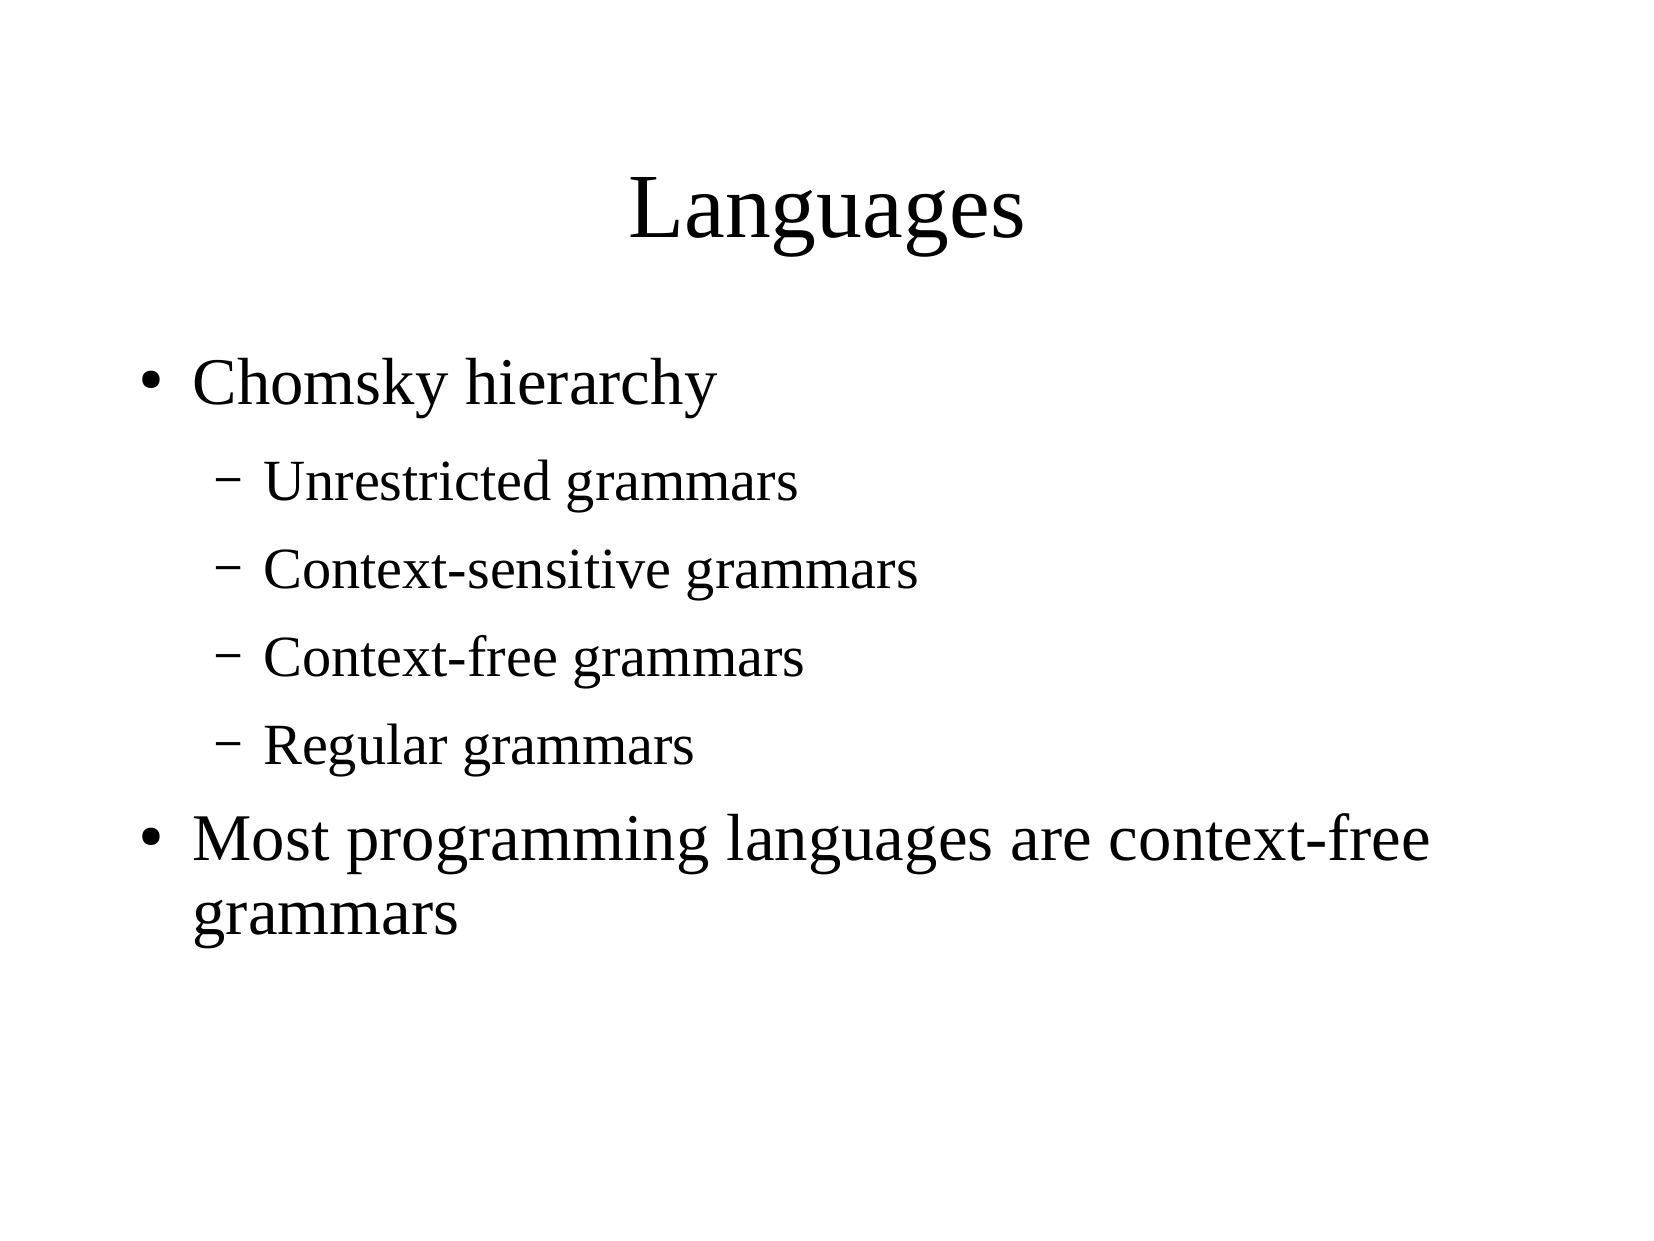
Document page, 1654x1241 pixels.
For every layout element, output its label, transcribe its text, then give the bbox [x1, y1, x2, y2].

list Chomsky hierarchy Unrestricted grammars Context-sensitive grammars Context-free grammars Regular grammars Most programming languages are context-free grammars [121, 344, 1534, 1127]
title Languages [121, 102, 1534, 311]
